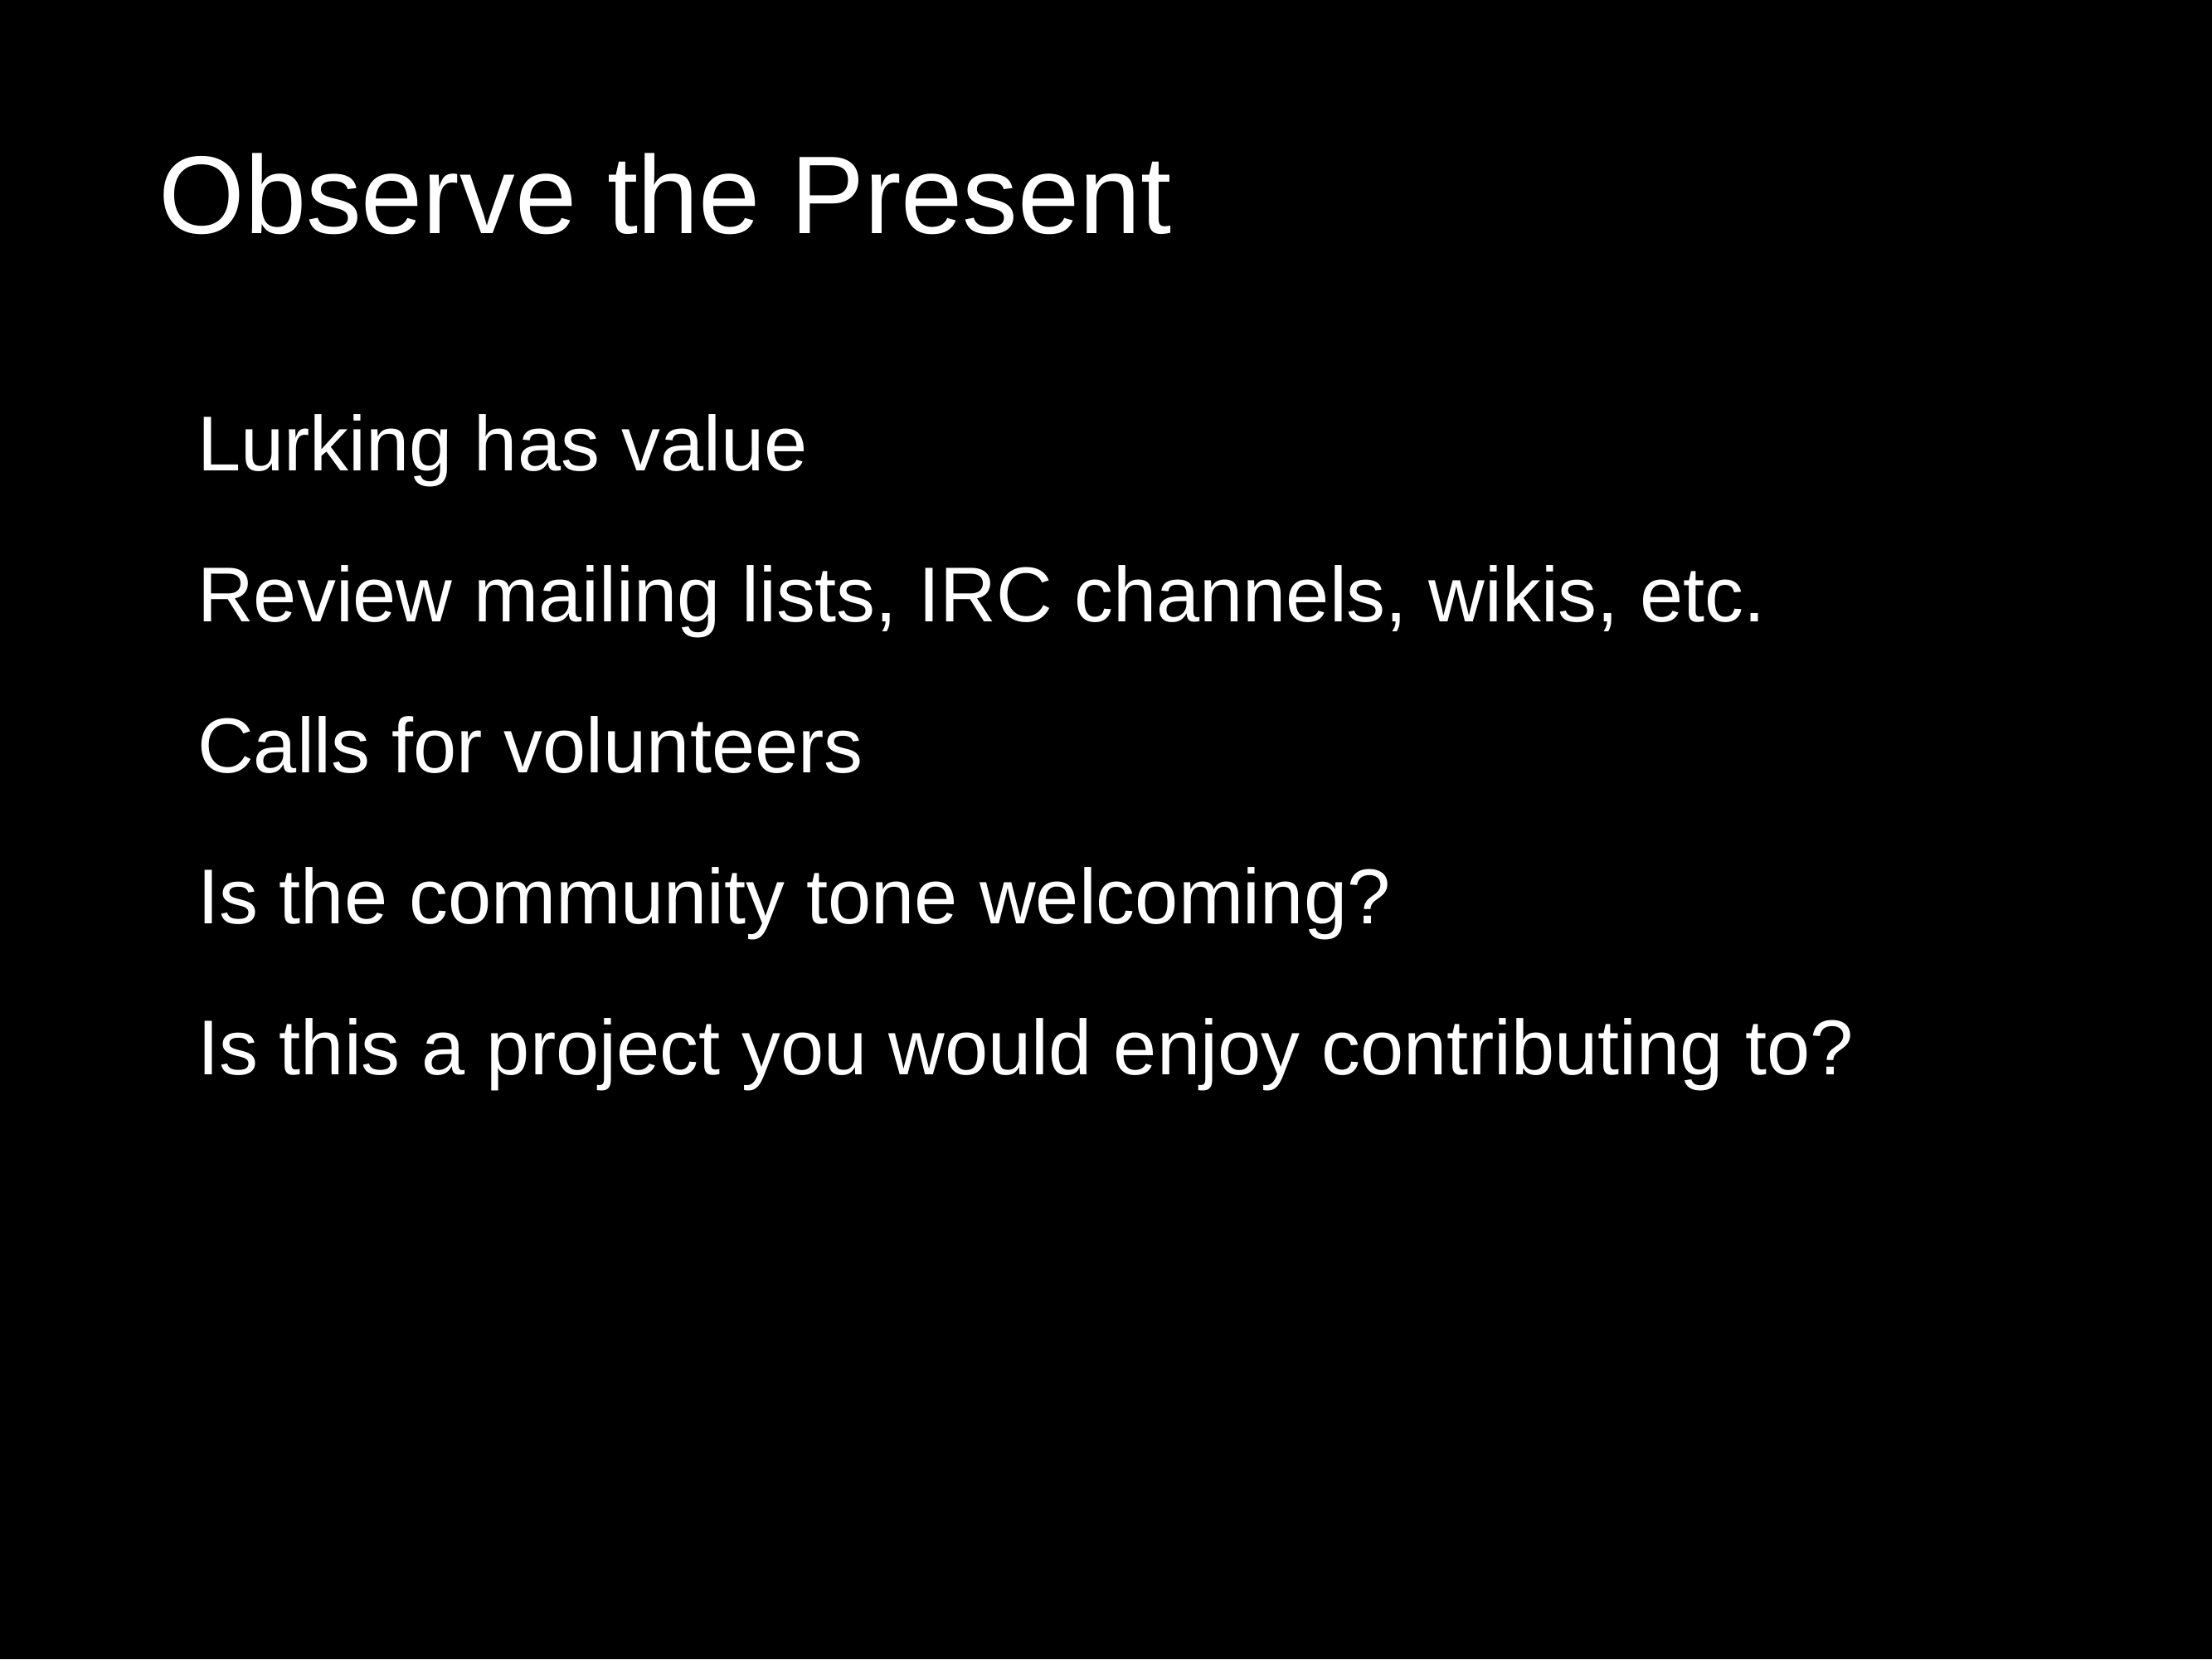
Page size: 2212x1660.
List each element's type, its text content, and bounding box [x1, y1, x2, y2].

list Lurking has value Review mailing lists, IRC channels, wikis, etc. Calls for volunteers Is the community tone welcoming? Is this a project you would enjoy contributing to? [152, 350, 2059, 1464]
title Observe the Present [152, 79, 2059, 312]
